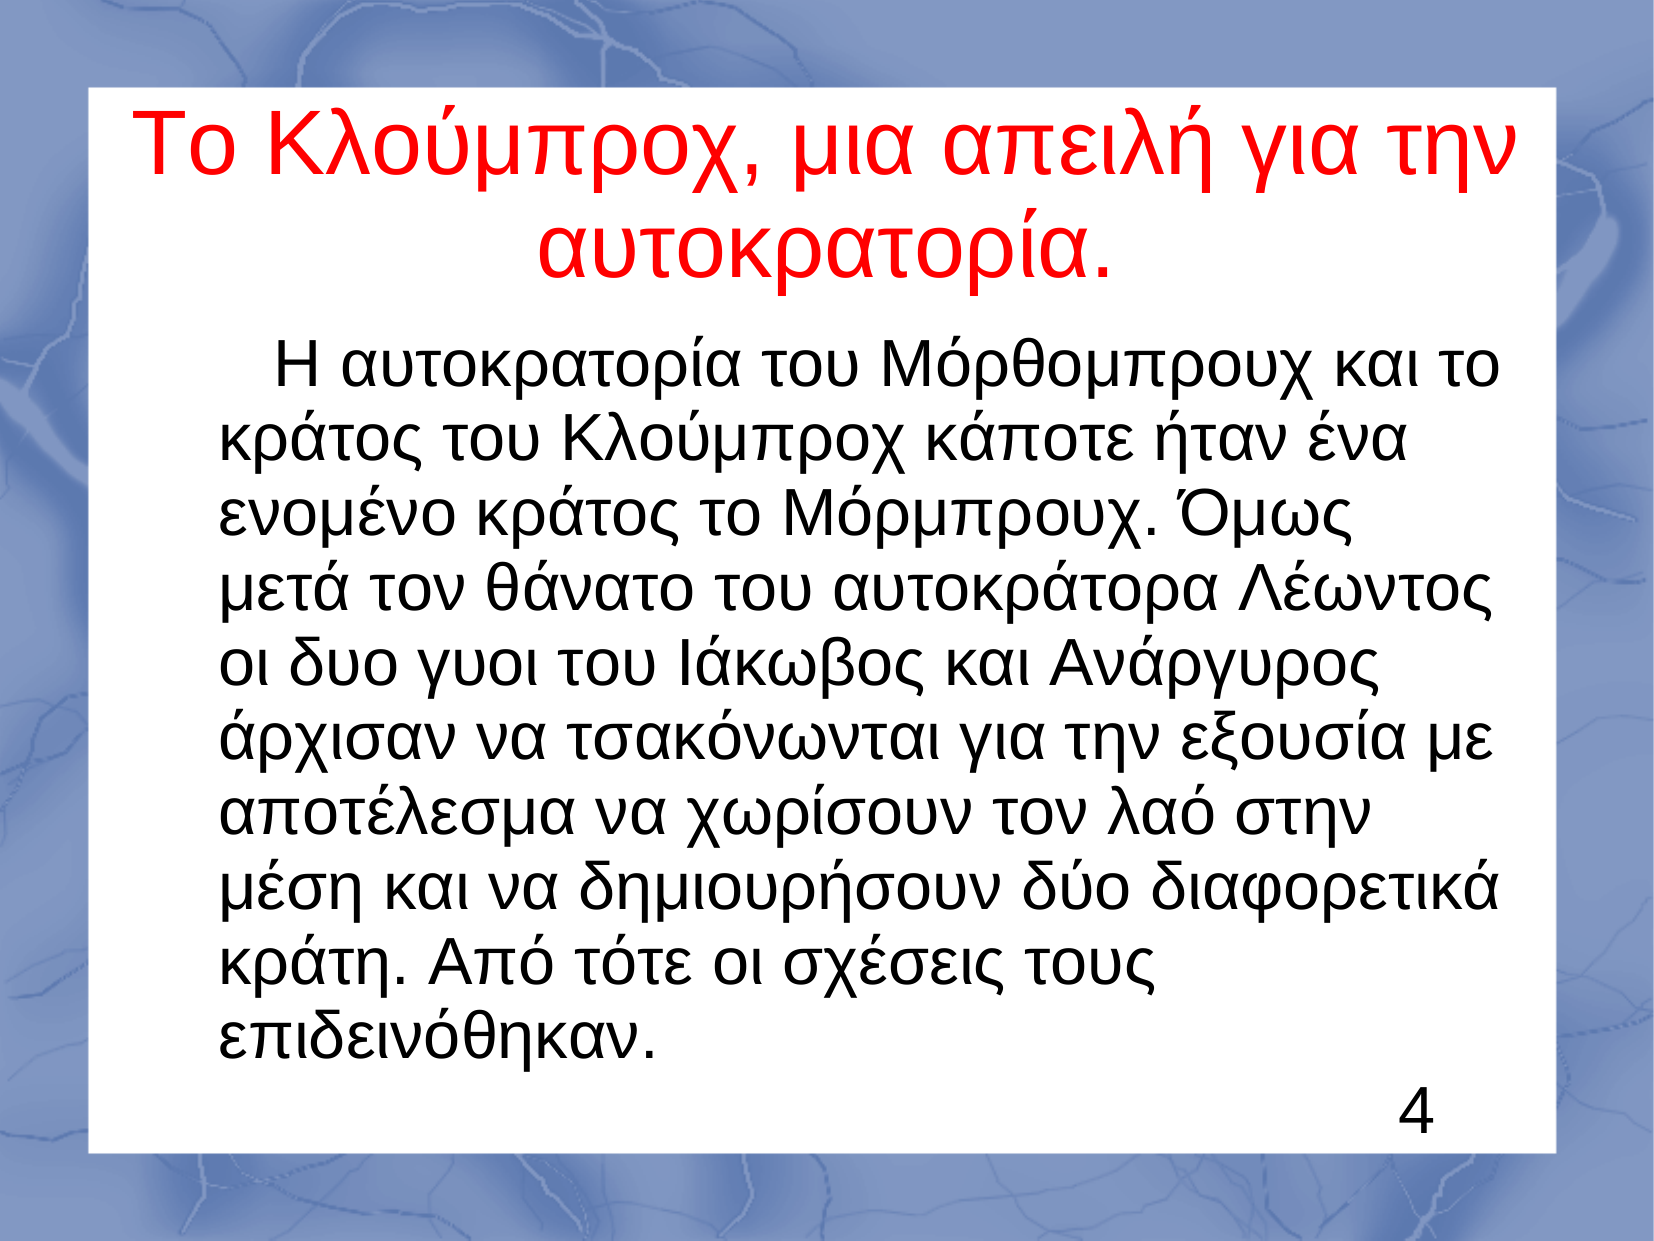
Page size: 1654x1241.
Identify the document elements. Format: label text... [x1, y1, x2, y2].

picture [0, 0, 1654, 1241]
list Η αυτοκρατορία του Μόρθομπρουχ και το κράτος του Κλούμπροχ κάποτε ήταν ένα ενομένο κράτος το Μόρμπρουχ. Όμως μετά τον θάνατο του αυτοκράτορα Λέωντος οι δυο γυοι του Ιάκωβος και Ανάργυρος άρχισαν να τσακόνωνται για την εξουσία με αποτέλεσμα να χωρίσουν τον λαό στην μέση και να δημιουρήσουν δύο διαφορετικά κράτη. Από τότε οι σχέσεις τους επιδεινόθηκαν. 4 [147, 325, 1506, 1149]
title Το Κλούμπροχ, μια απειλή για την αυτοκρατορία. [118, 90, 1536, 298]
